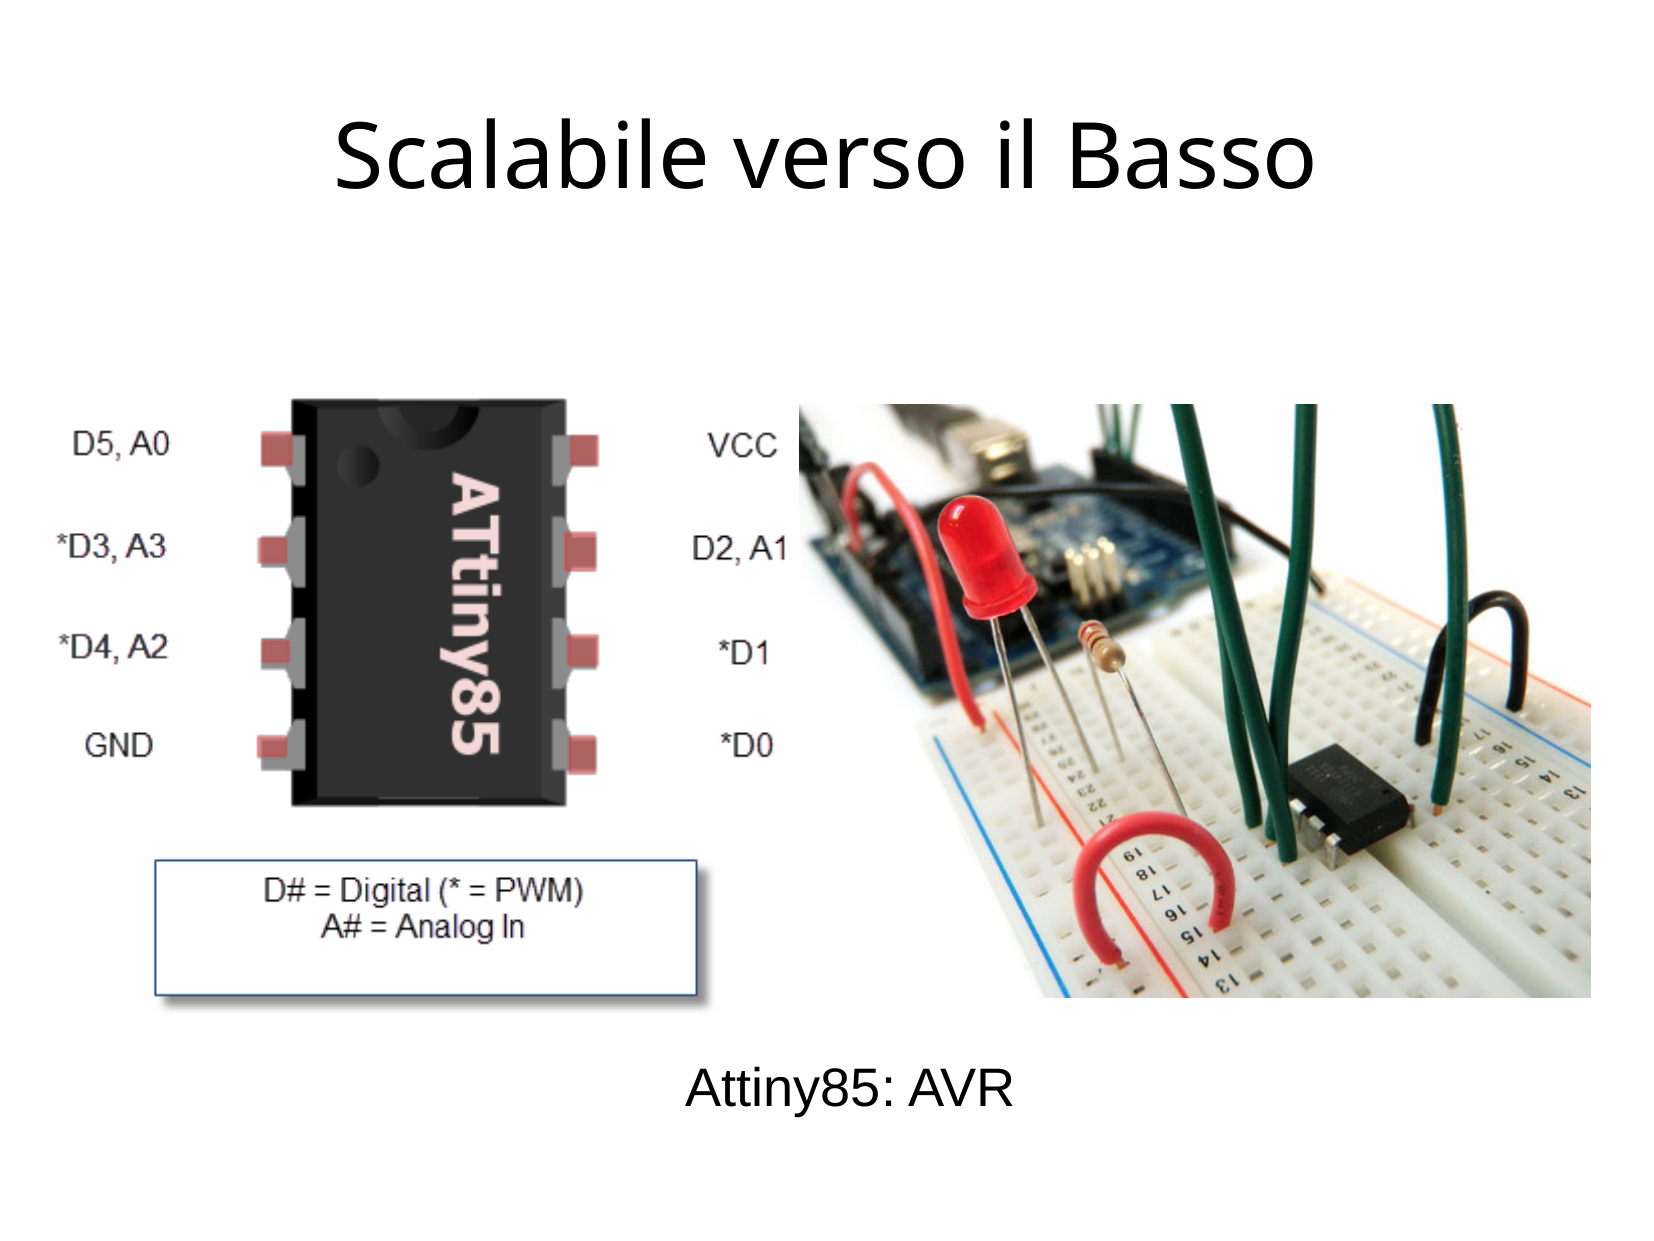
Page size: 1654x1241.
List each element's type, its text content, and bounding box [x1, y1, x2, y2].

text_box Attiny85: AVR [670, 1050, 1031, 1126]
picture [12, 359, 1591, 1051]
title Scalabile verso il Basso [82, 49, 1571, 257]
